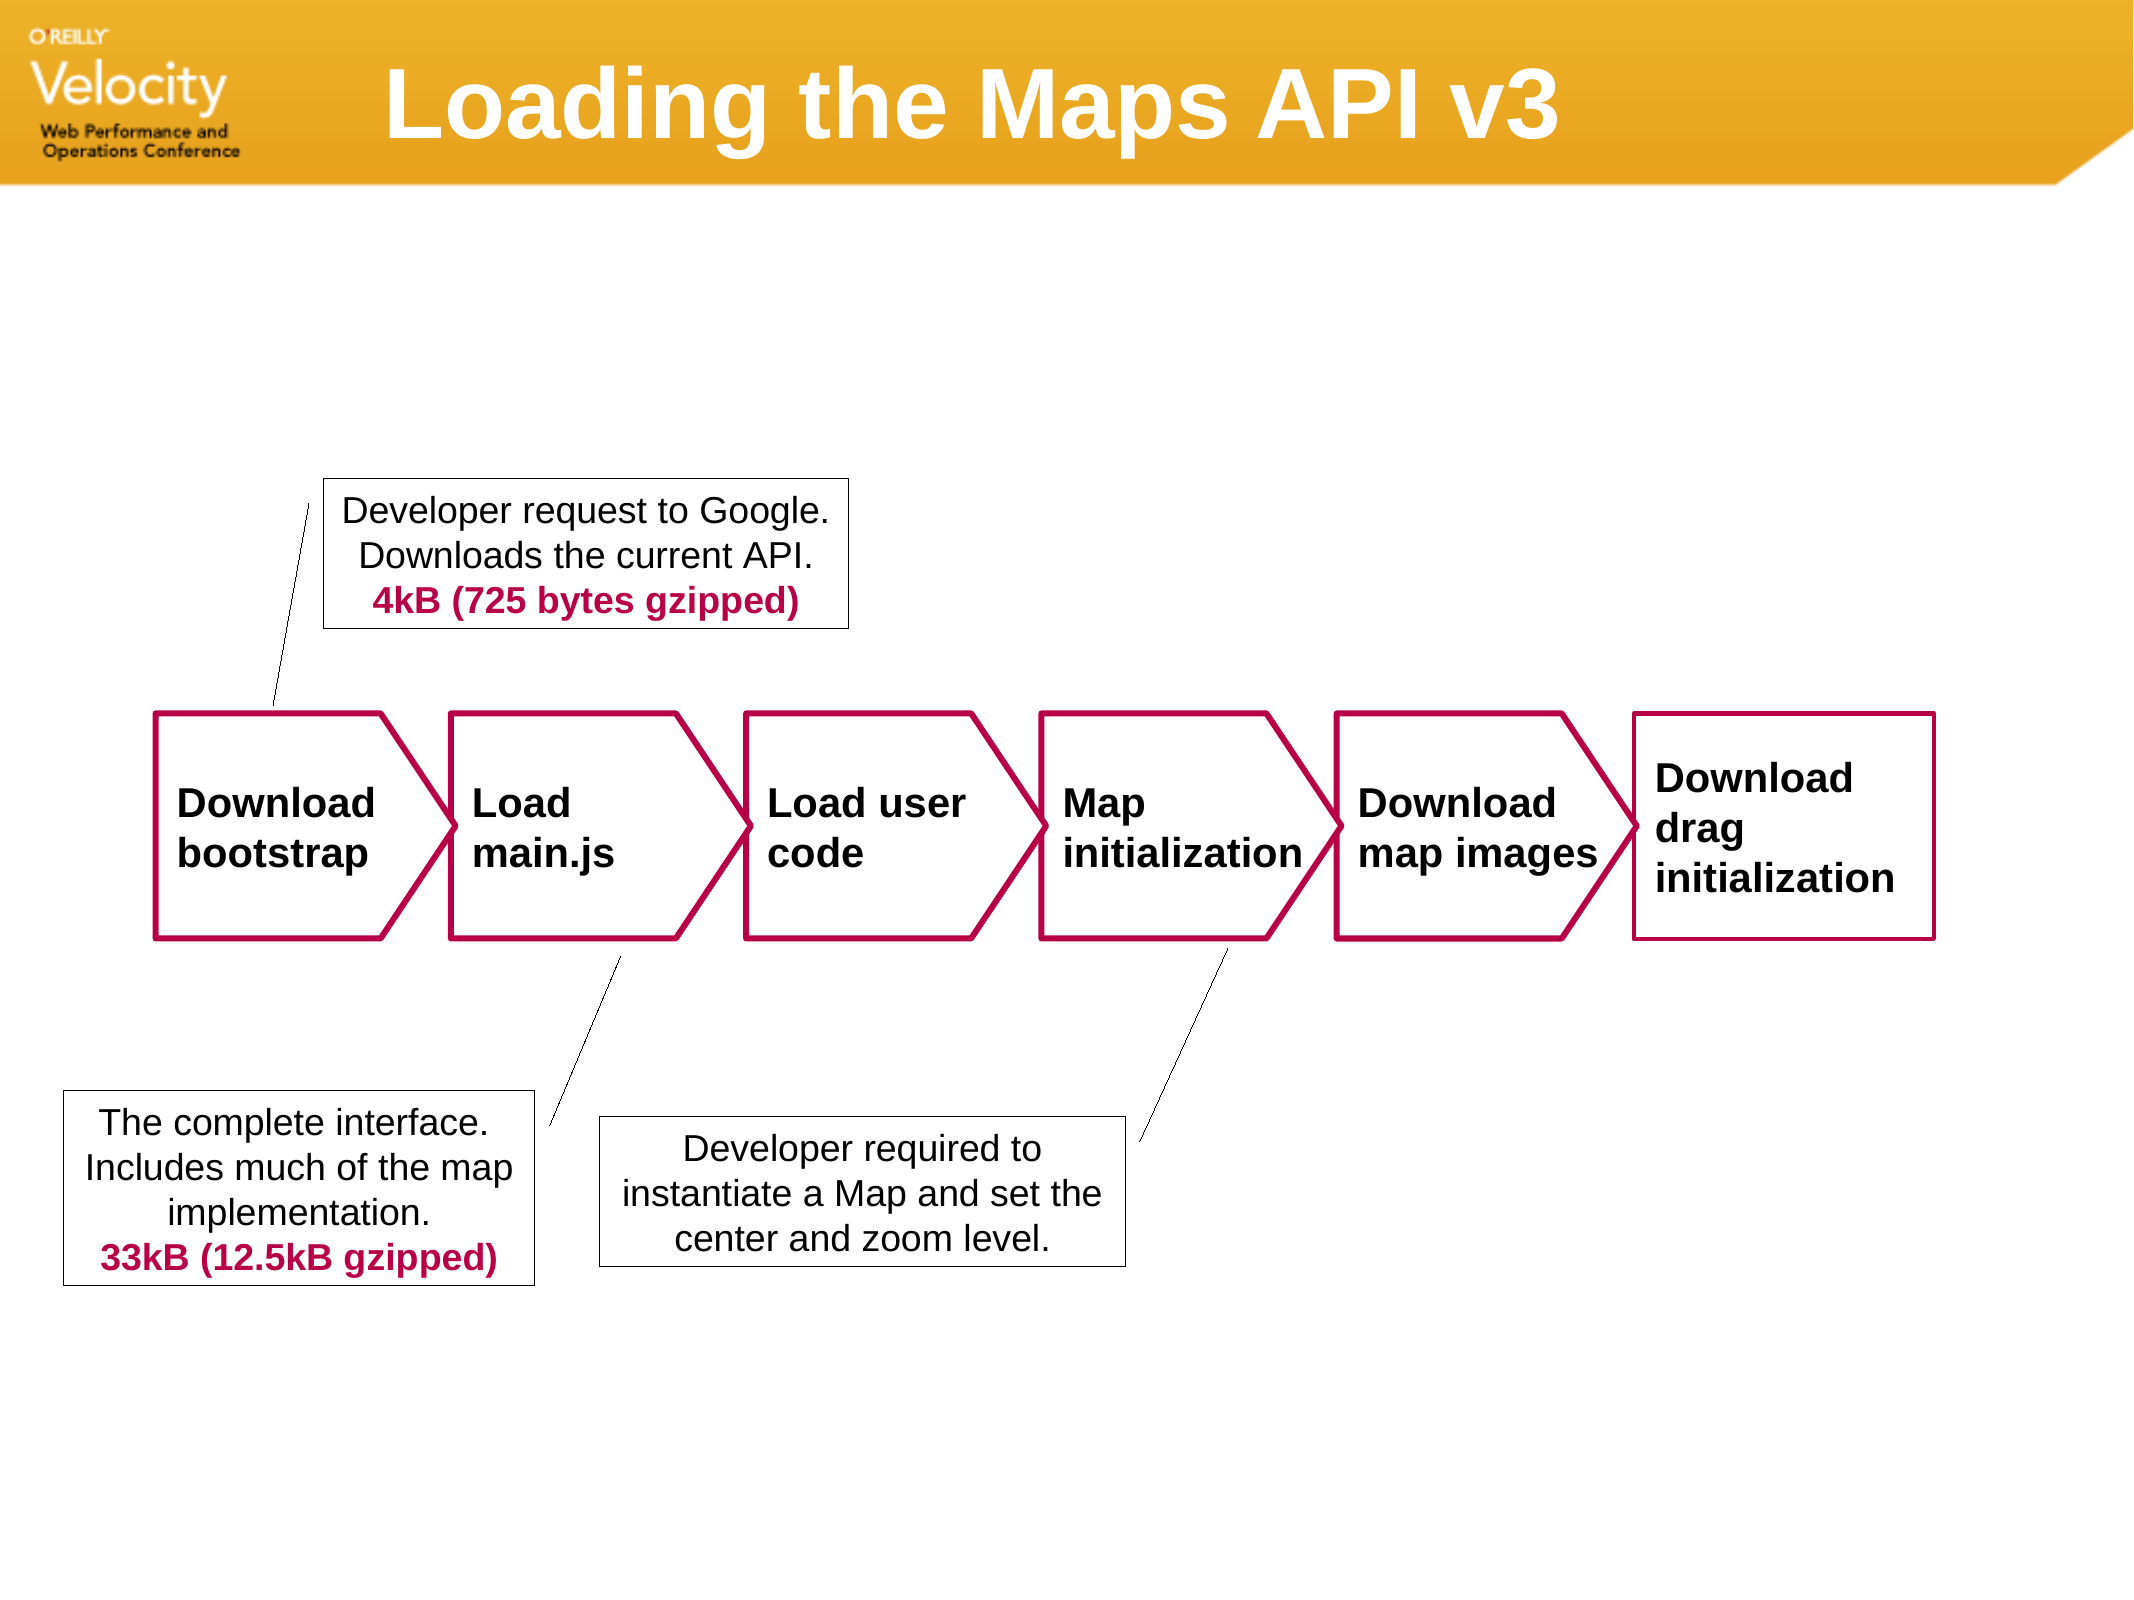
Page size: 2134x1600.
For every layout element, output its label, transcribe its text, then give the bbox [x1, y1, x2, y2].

text_box Developer request to Google. Downloads the current API. 4kB (725 bytes gzipped) [324, 479, 849, 629]
text_box Map initialization [1041, 713, 1342, 939]
picture [0, 0, 2134, 1600]
title Loading the Maps API v3 [375, 10, 2026, 198]
text_box Developer required to instantiate a Map and set the center and zoom level. [600, 1116, 1125, 1266]
text_box Load user code [746, 713, 1047, 939]
text_box The complete interface. Includes much of the map implementation. 33kB (12.5kB gzipped) [64, 1091, 535, 1286]
text_box Download bootstrap [155, 713, 456, 939]
text_box Download map images [1336, 713, 1637, 939]
text_box Download drag initialization [1633, 713, 1934, 939]
text_box Load main.js [450, 713, 751, 939]
